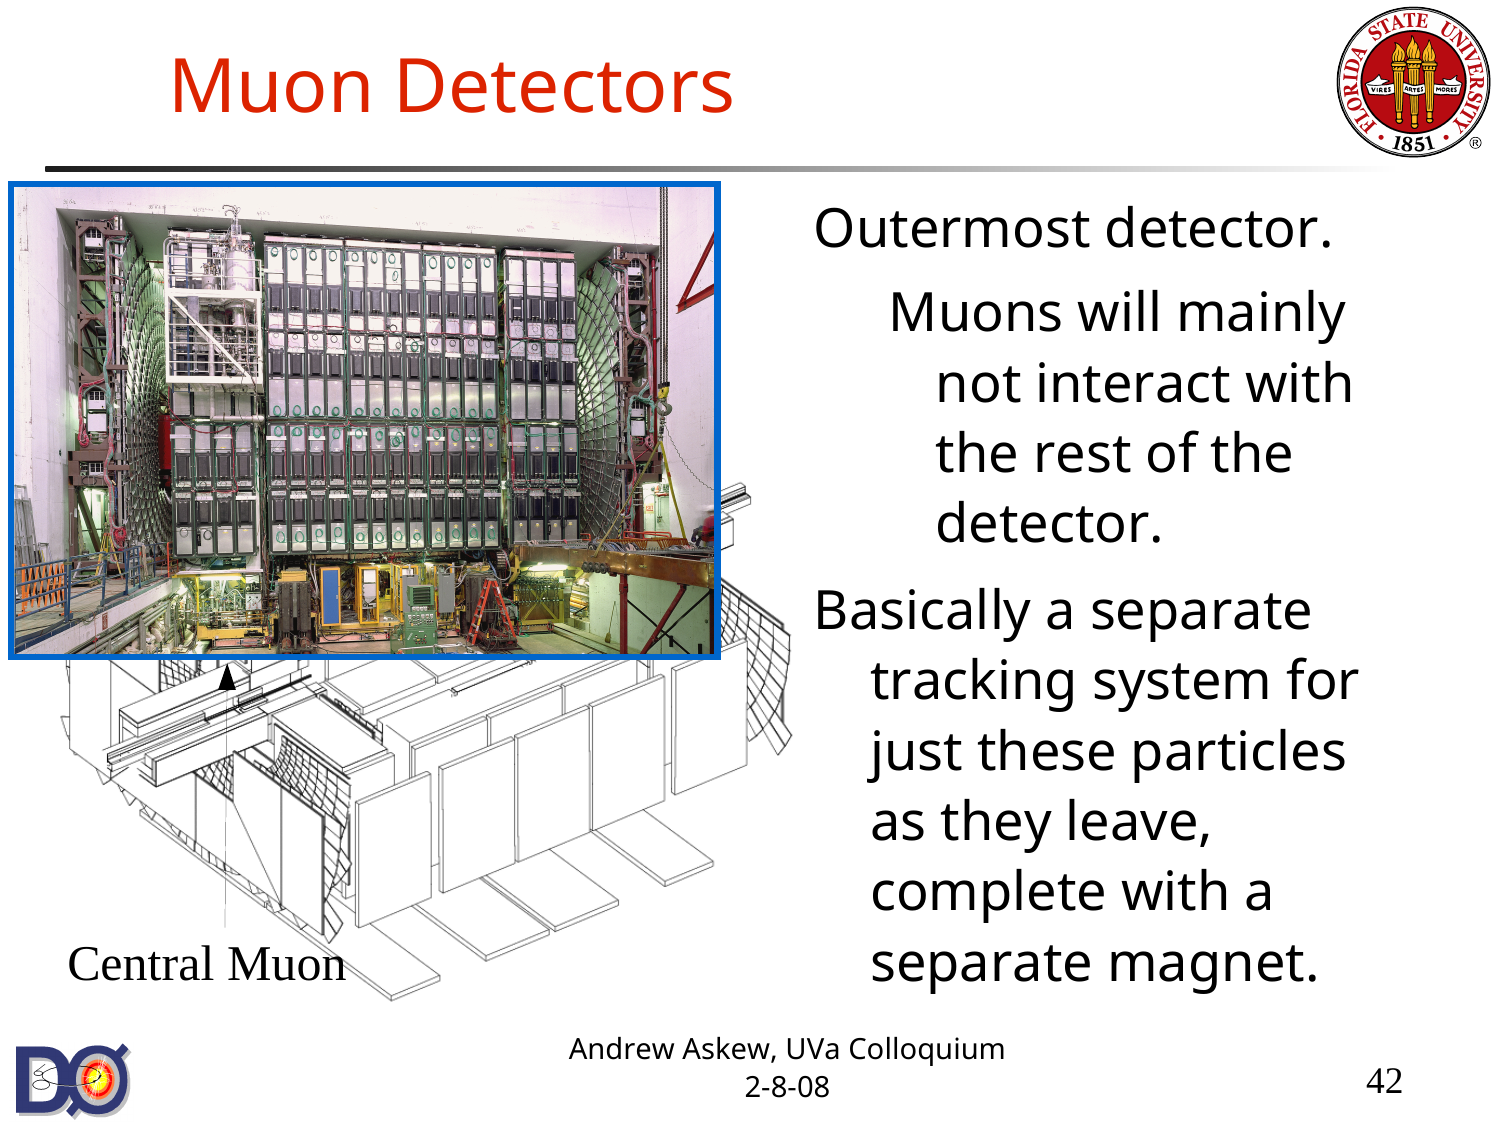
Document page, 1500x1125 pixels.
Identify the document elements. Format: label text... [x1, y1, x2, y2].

picture [15, 246, 841, 1010]
picture [9, 1042, 134, 1122]
picture [1335, 5, 1492, 159]
title Muon Detectors [168, 29, 1313, 137]
text_box Central Muon [67, 932, 501, 988]
list Outermost detector. Muons will mainly not interact with the rest of the detector. Basically a separate tracking system for just these particles as they leave, complete with a separate magnet. [814, 190, 1408, 974]
picture [14, 187, 715, 654]
